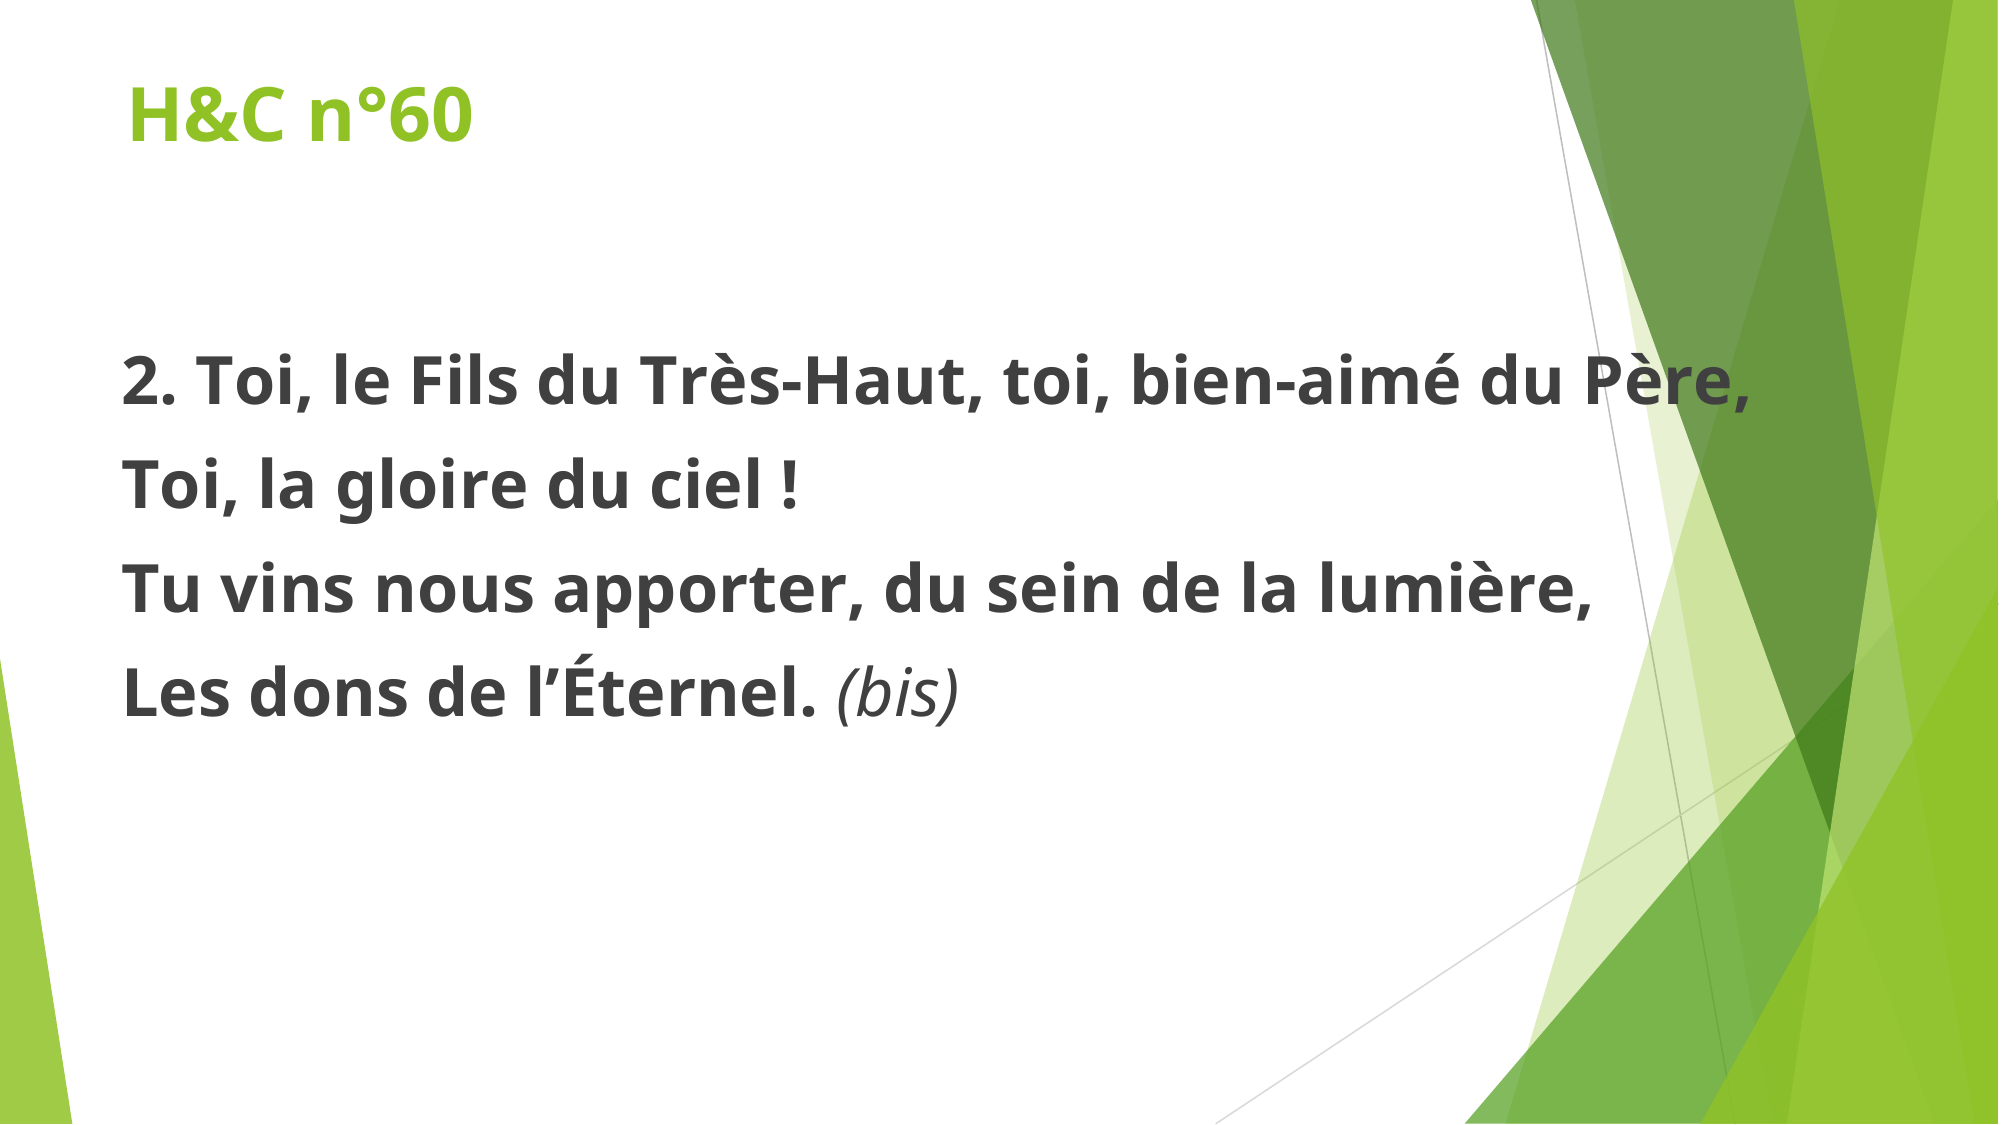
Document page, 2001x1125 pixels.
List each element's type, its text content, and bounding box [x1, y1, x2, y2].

text_box 2. Toi, le Fils du Très-Haut, toi, bien-aimé du Père, Toi, la gloire du ciel ! Tu vins nous apporter, du sein de la lumière, Les dons de l’Éternel. (bis) [106, 318, 1961, 1075]
text_box H&C n°60 [111, 59, 1522, 154]
